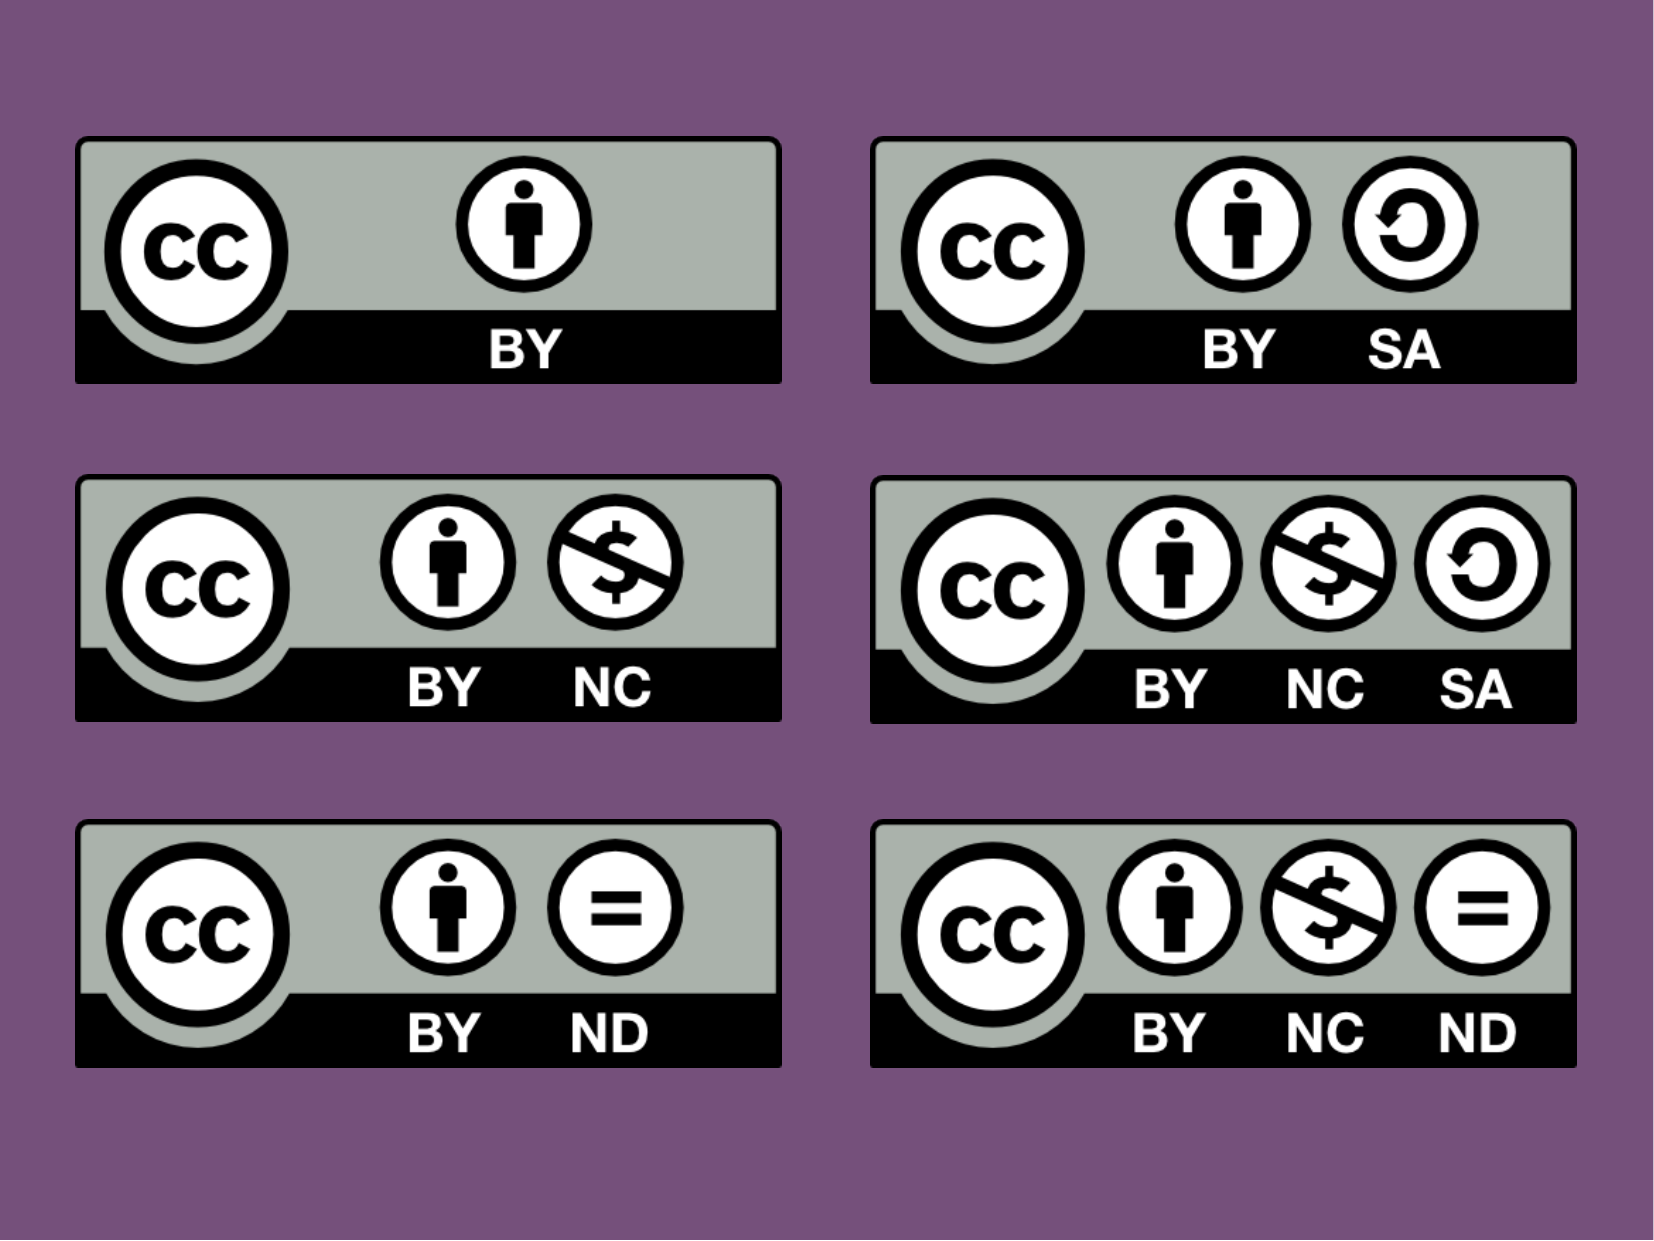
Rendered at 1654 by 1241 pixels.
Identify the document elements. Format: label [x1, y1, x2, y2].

picture [870, 819, 1577, 1068]
picture [870, 475, 1577, 724]
picture [75, 136, 782, 384]
picture [870, 136, 1577, 384]
picture [75, 819, 782, 1068]
picture [75, 474, 782, 722]
